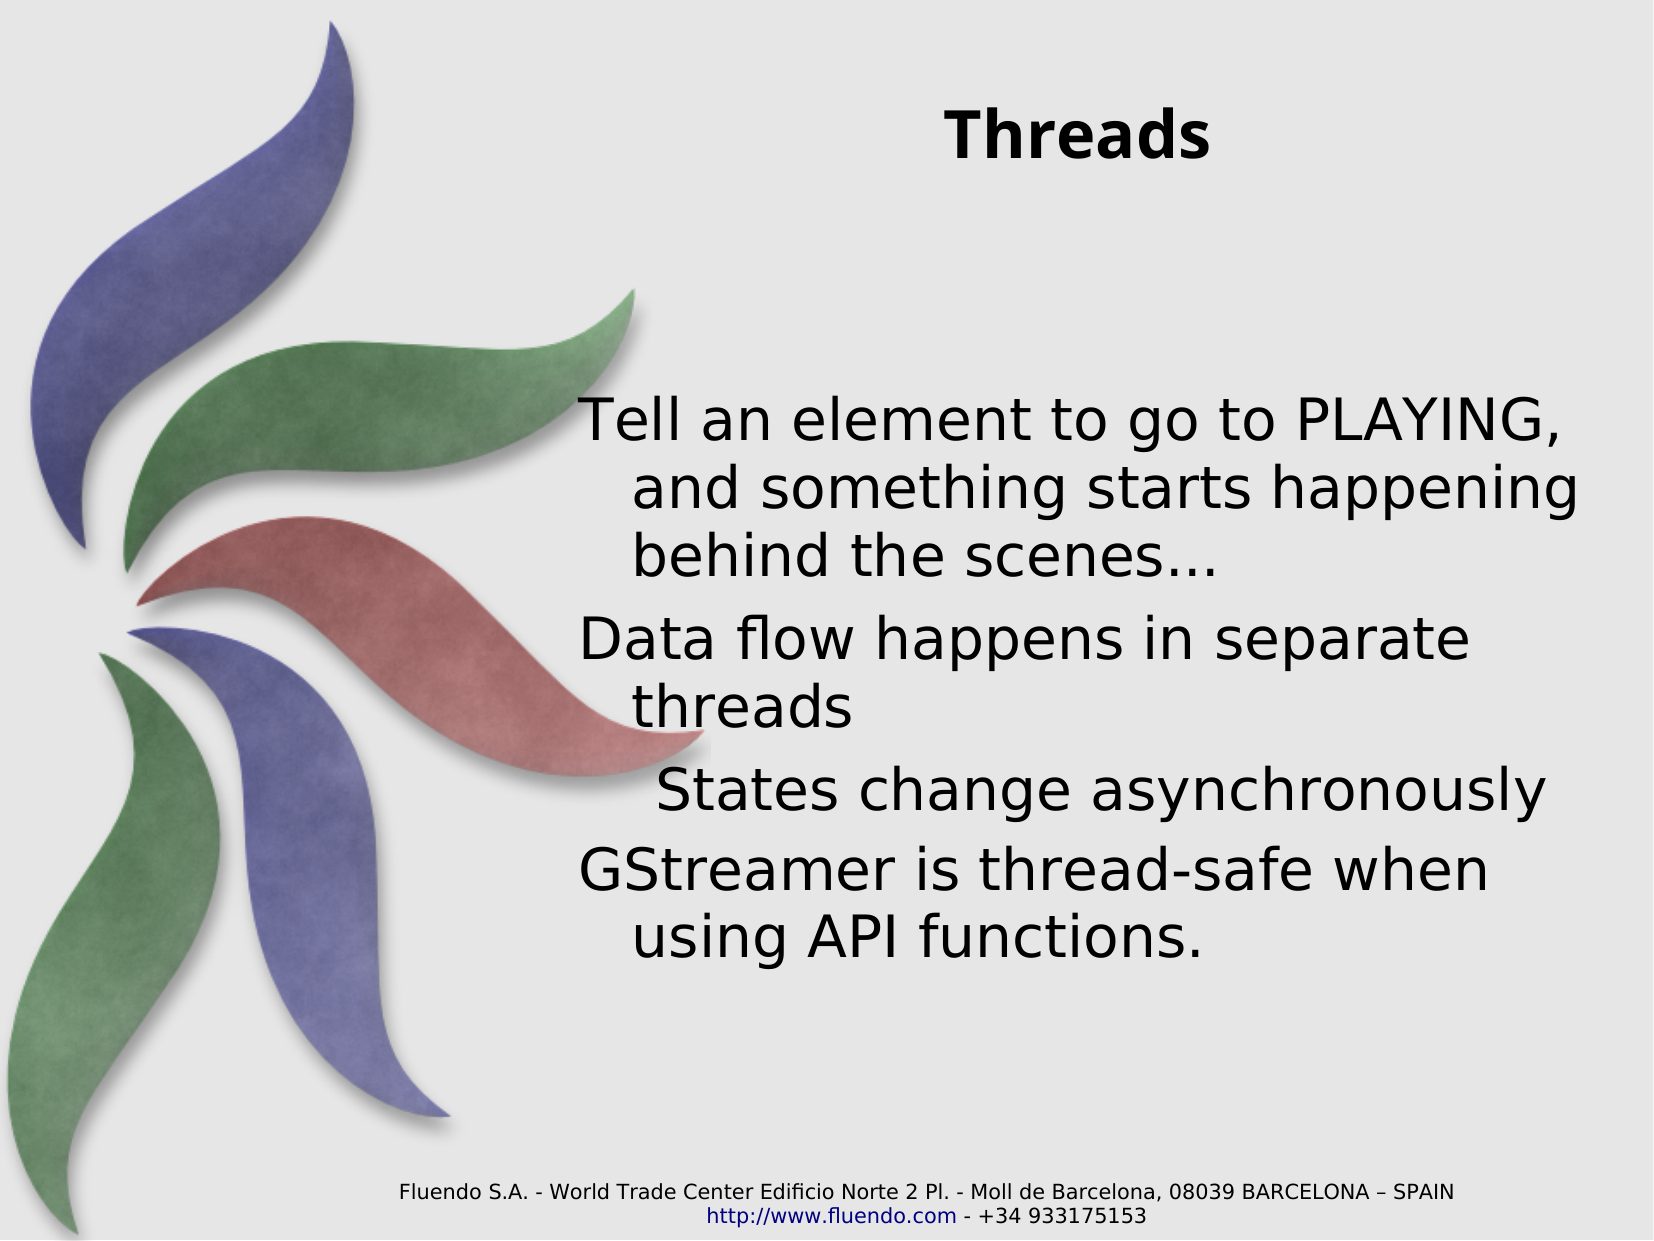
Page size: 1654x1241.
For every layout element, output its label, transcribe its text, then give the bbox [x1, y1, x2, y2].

title Threads [561, 59, 1595, 207]
picture [0, 0, 711, 1241]
list Tell an element to go to PLAYING, and something starts happening behind the scenes... Data flow happens in separate threads States change asynchronously GStreamer is thread-safe when using API functions. [561, 236, 1595, 1123]
